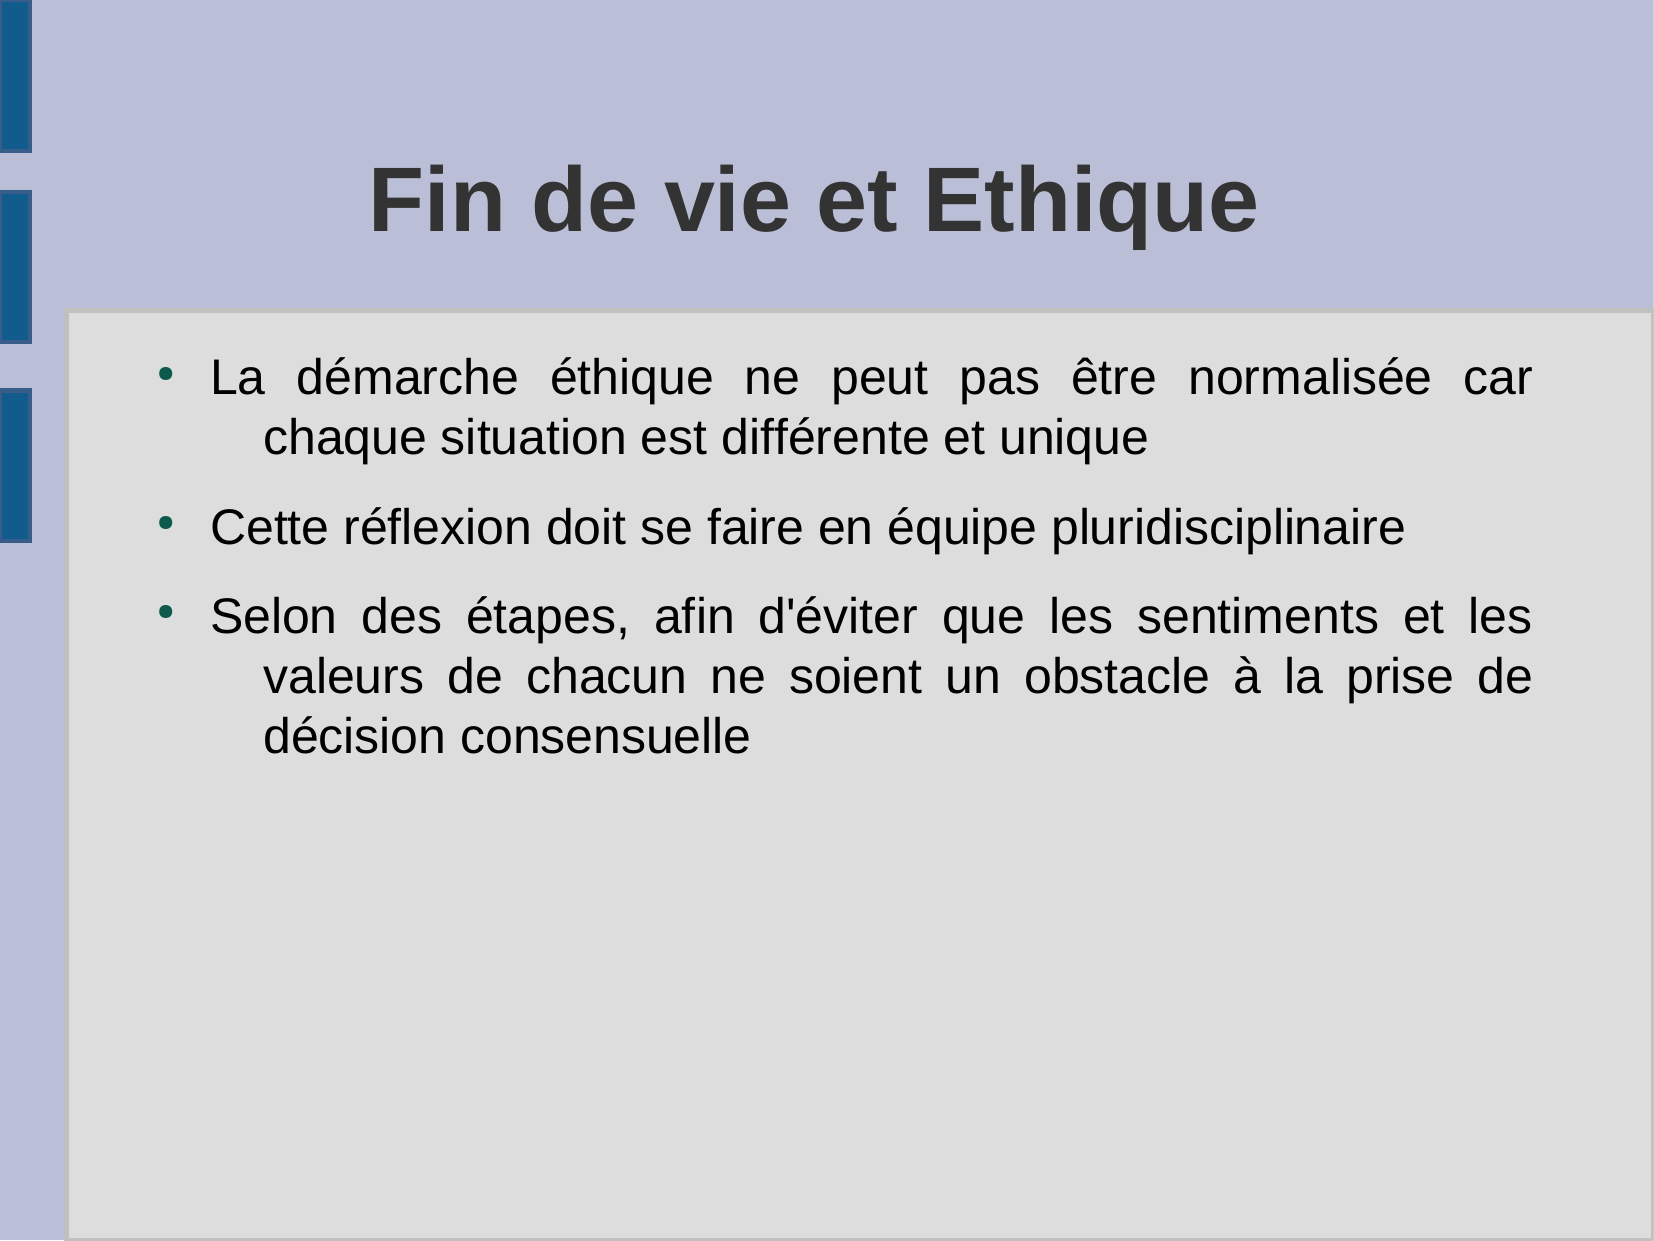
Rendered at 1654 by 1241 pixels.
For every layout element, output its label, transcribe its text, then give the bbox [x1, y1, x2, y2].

title Fin de vie et Ethique [121, 139, 1534, 251]
list La démarche éthique ne peut pas être normalisée car chaque situation est différente et unique Cette réflexion doit se faire en équipe pluridisciplinaire Selon des étapes, afin d'éviter que les sentiments et les valeurs de chacun ne soient un obstacle à la prise de décision consensuelle [121, 344, 1534, 1127]
